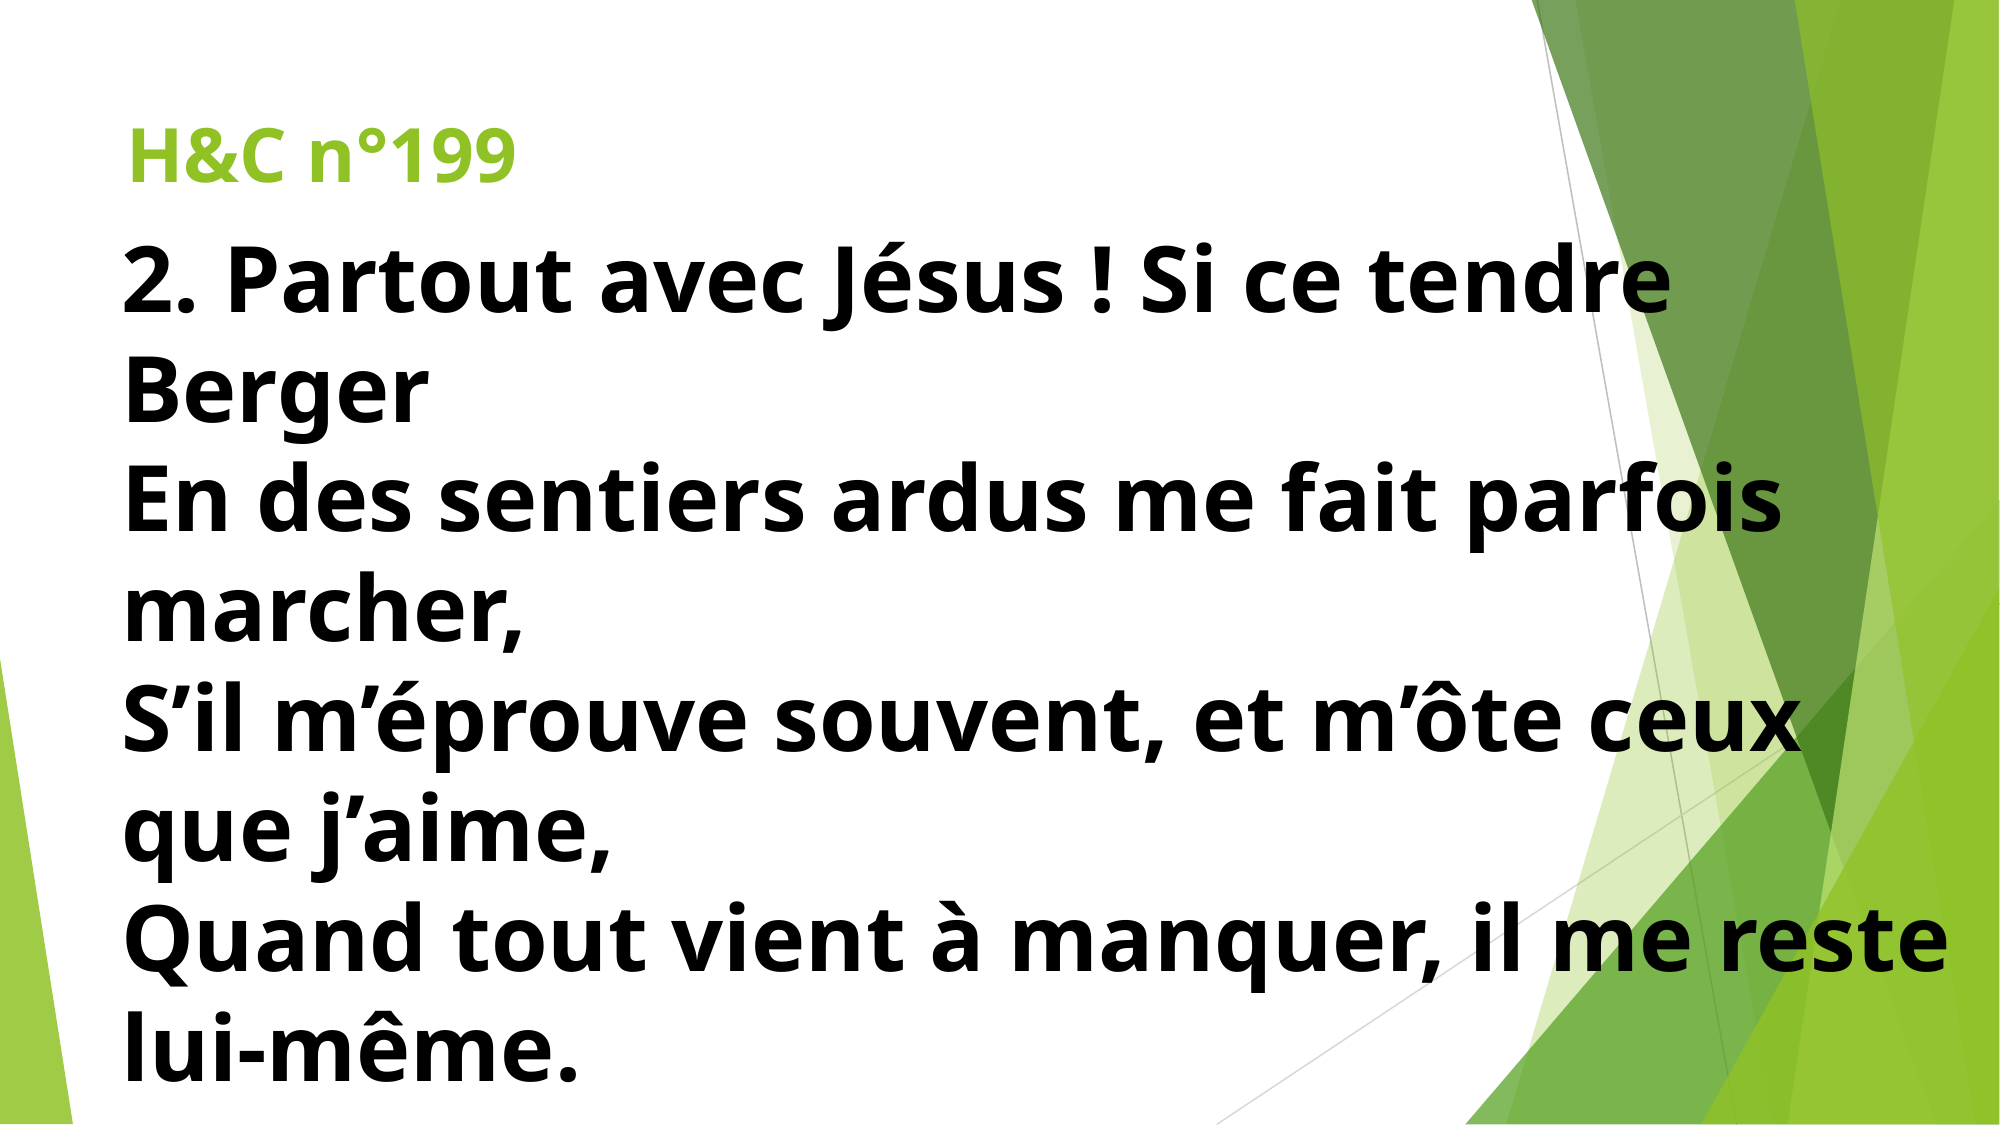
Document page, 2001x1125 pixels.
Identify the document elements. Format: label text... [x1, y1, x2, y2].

text_box H&C n°199 [111, 99, 1522, 213]
text_box 2. Partout avec Jésus ! Si ce tendre Berger En des sentiers ardus me fait parfois marcher, S’il m’éprouve souvent, et m’ôte ceux que j’aime, Quand tout vient à manquer, il me reste lui-même. [106, 213, 1973, 1037]
